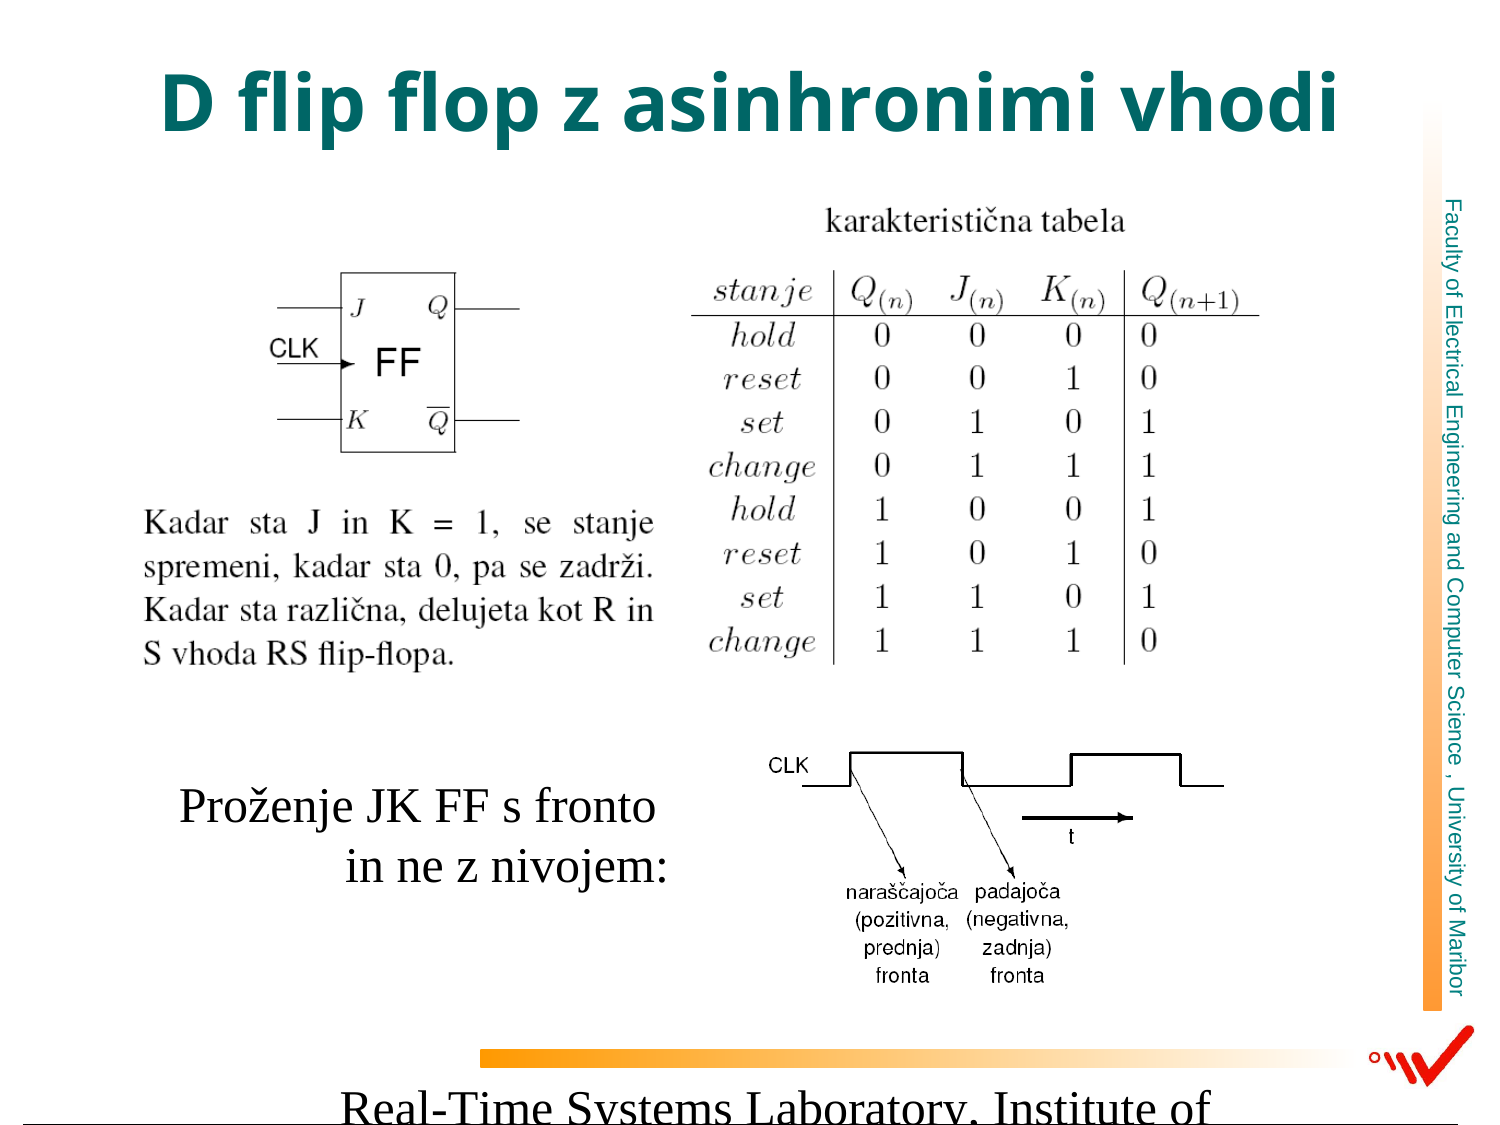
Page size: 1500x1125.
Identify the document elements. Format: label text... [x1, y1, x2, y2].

title D flip flop z asinhronimi vhodi [75, 45, 1426, 233]
text_box Proženje JK FF s fronto in ne z nivojem: [163, 765, 685, 901]
picture [738, 734, 1234, 992]
picture [122, 197, 1267, 679]
